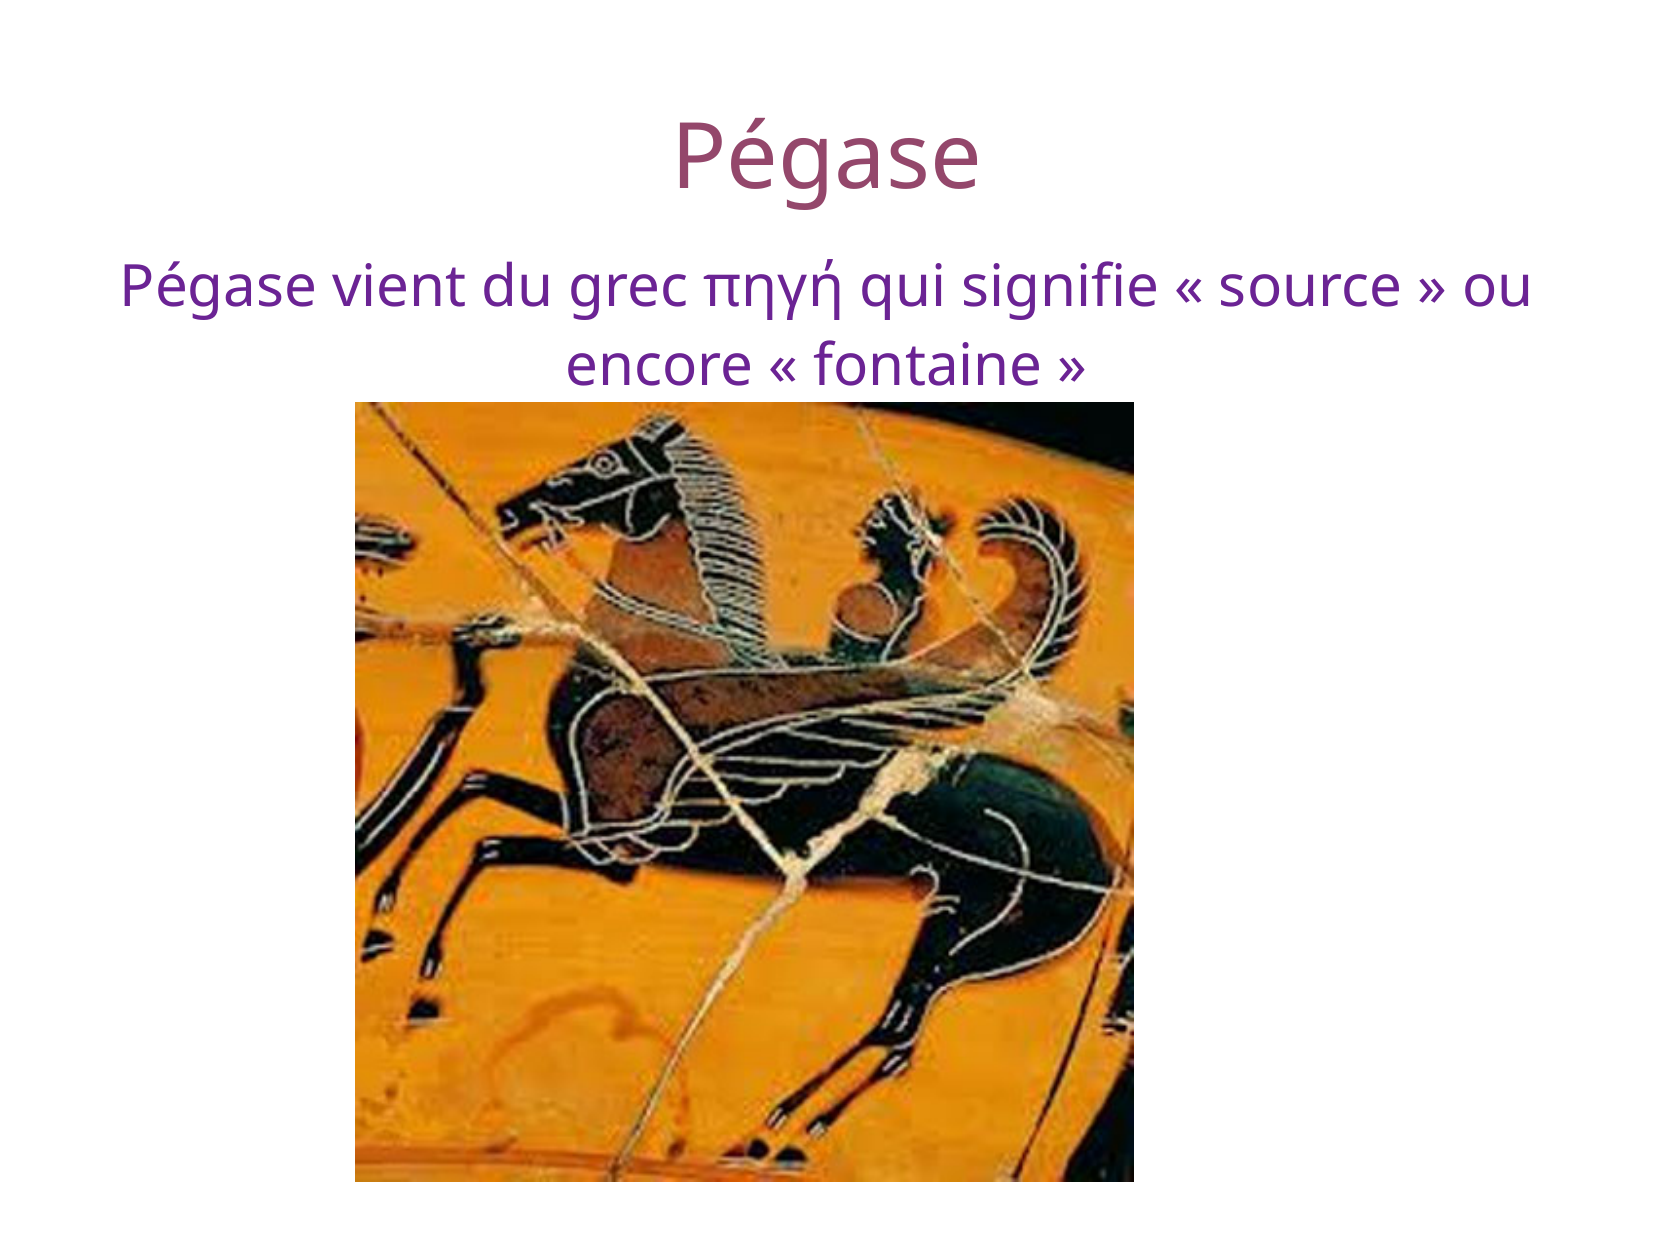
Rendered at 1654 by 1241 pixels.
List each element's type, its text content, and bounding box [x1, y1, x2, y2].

title Pégase [82, 49, 1571, 241]
picture [355, 402, 1134, 1182]
subtitle Pégase vient du grec πηγή qui signifie « source » ou encore « fontaine » [82, 241, 1571, 1059]
